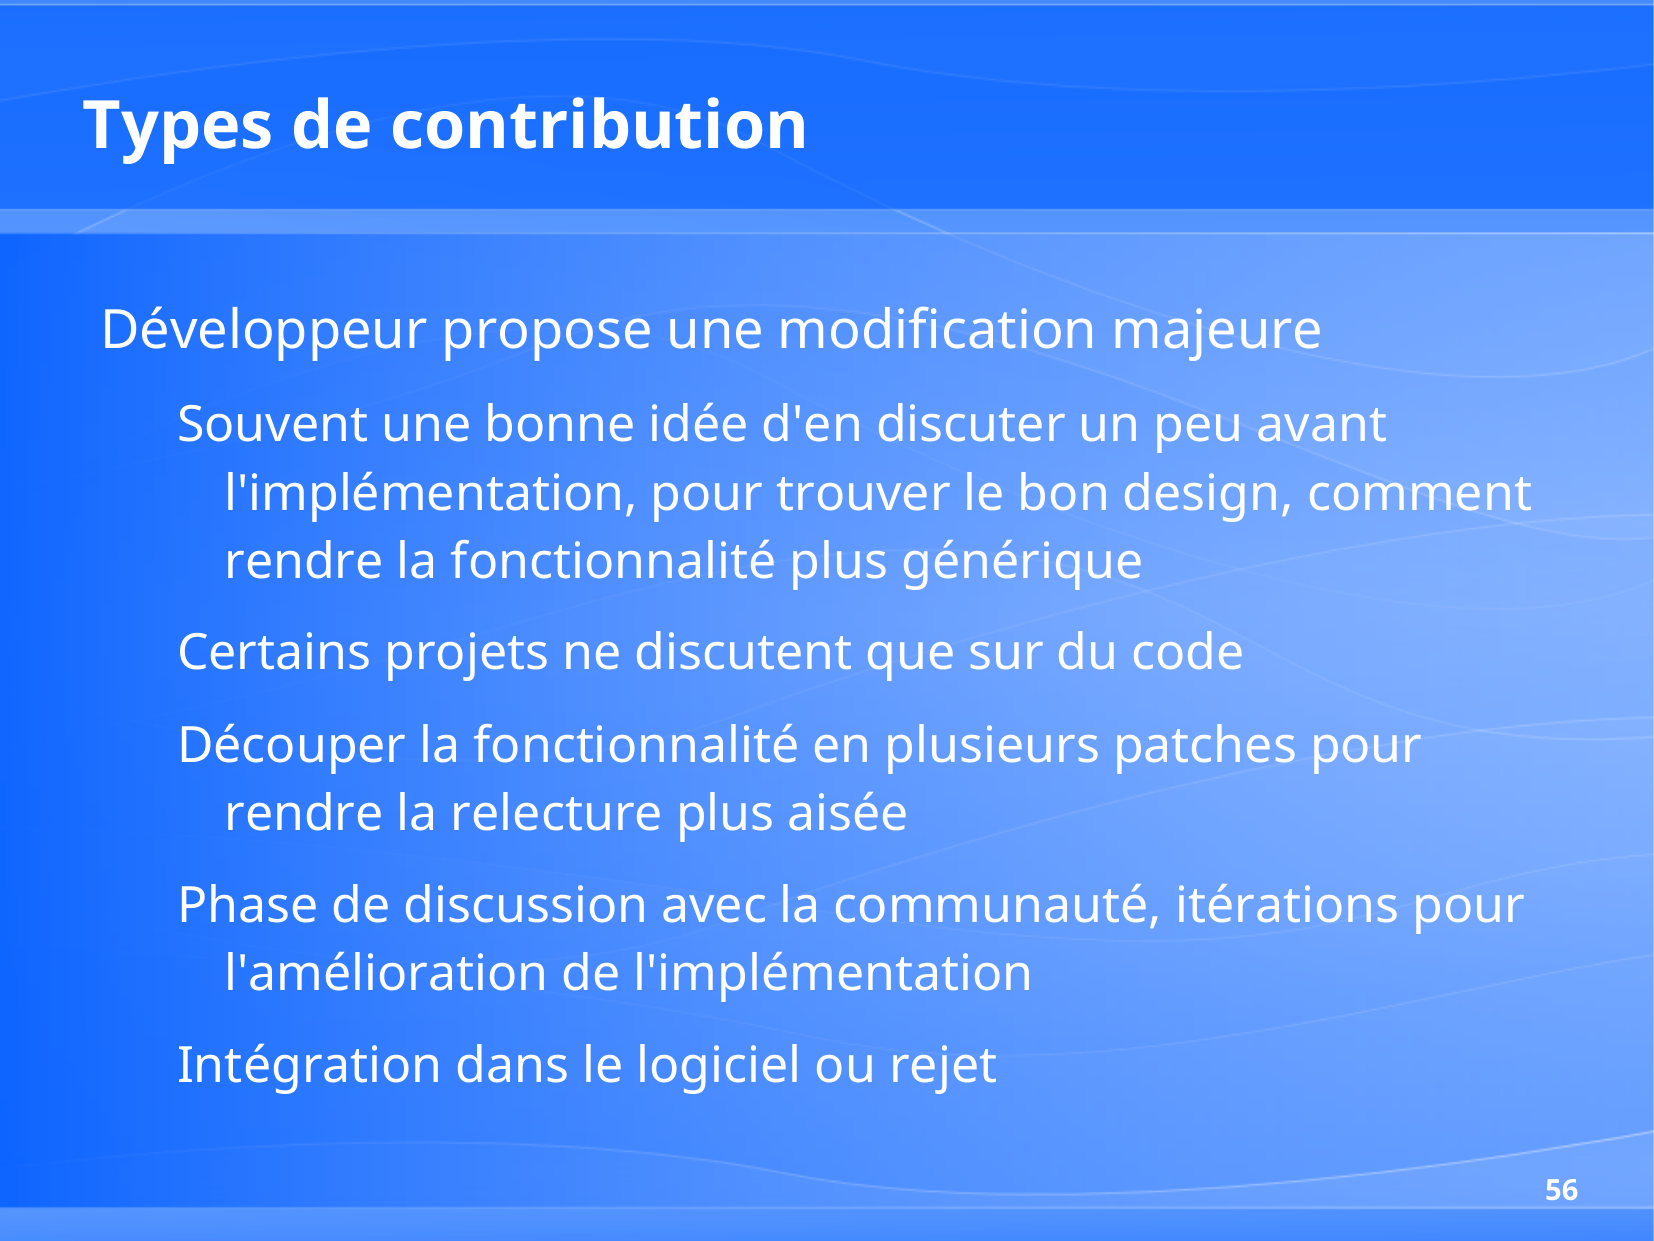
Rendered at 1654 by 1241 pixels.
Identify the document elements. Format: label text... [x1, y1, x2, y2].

title Types de contribution [23, 15, 1625, 229]
list Développeur propose une modification majeure Souvent une bonne idée d'en discuter un peu avant l'implémentation, pour trouver le bon design, comment rendre la fonctionnalité plus générique Certains projets ne discutent que sur du code Découper la fonctionnalité en plusieurs patches pour rendre la relecture plus aisée Phase de discussion avec la communauté, itérations pour l'amélioration de l'implémentation Intégration dans le logiciel ou rejet [82, 290, 1571, 1108]
picture [0, 0, 1654, 1241]
